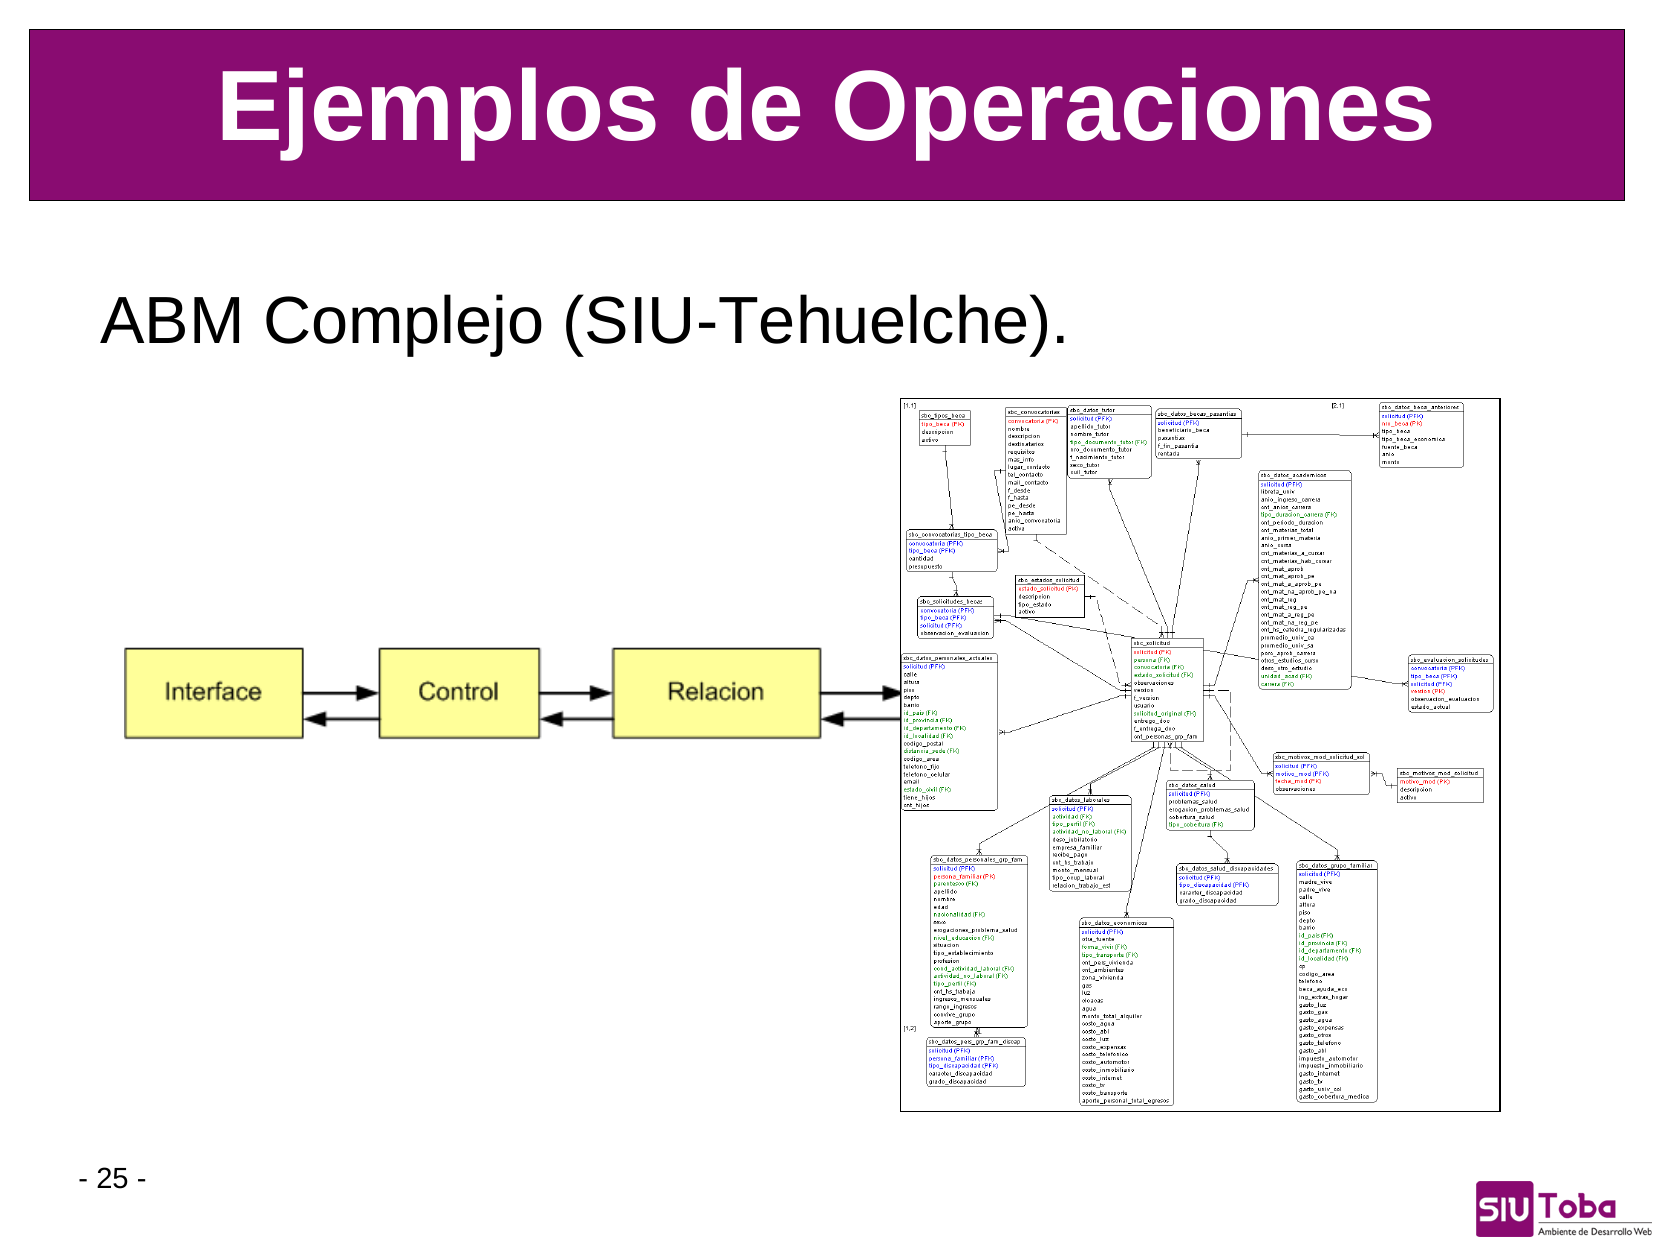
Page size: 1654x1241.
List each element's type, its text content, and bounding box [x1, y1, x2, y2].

list ABM Complejo (SIU-Tehuelche). [82, 283, 1565, 439]
picture [1476, 1181, 1652, 1237]
title Ejemplos de Operaciones [59, 47, 1595, 166]
picture [901, 399, 1500, 1111]
picture [124, 576, 900, 849]
